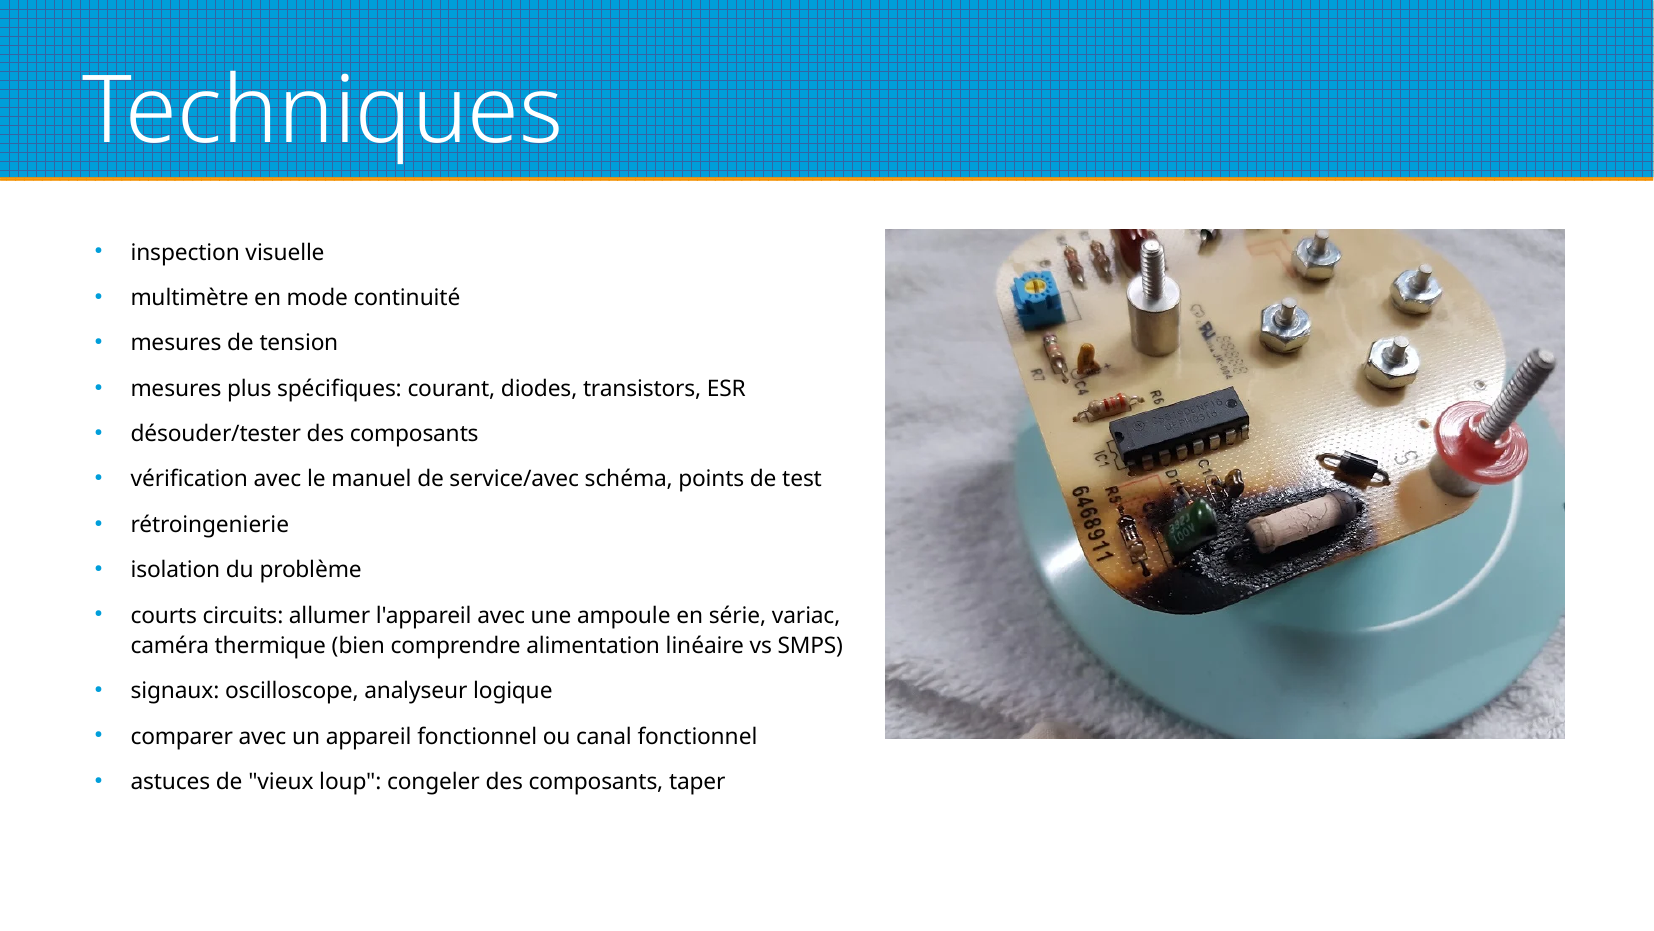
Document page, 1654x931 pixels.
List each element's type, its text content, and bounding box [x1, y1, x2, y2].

list inspection visuelle multimètre en mode continuité mesures de tension mesures plus spécifiques: courant, diodes, transistors, ESR désouder/tester des composants vérification avec le manuel de service/avec schéma, points de test rétroingenierie isolation du problème courts circuits: allumer l'appareil avec une ampoule en série, variac, caméra thermique (bien comprendre alimentation linéaire vs SMPS) signaux: oscilloscope, analyseur logique comparer avec un appareil fonctionnel ou canal fonctionnel astuces de "vieux loup": congeler des composants, taper [82, 236, 886, 811]
picture [885, 229, 1565, 739]
title Techniques [82, 14, 1571, 171]
